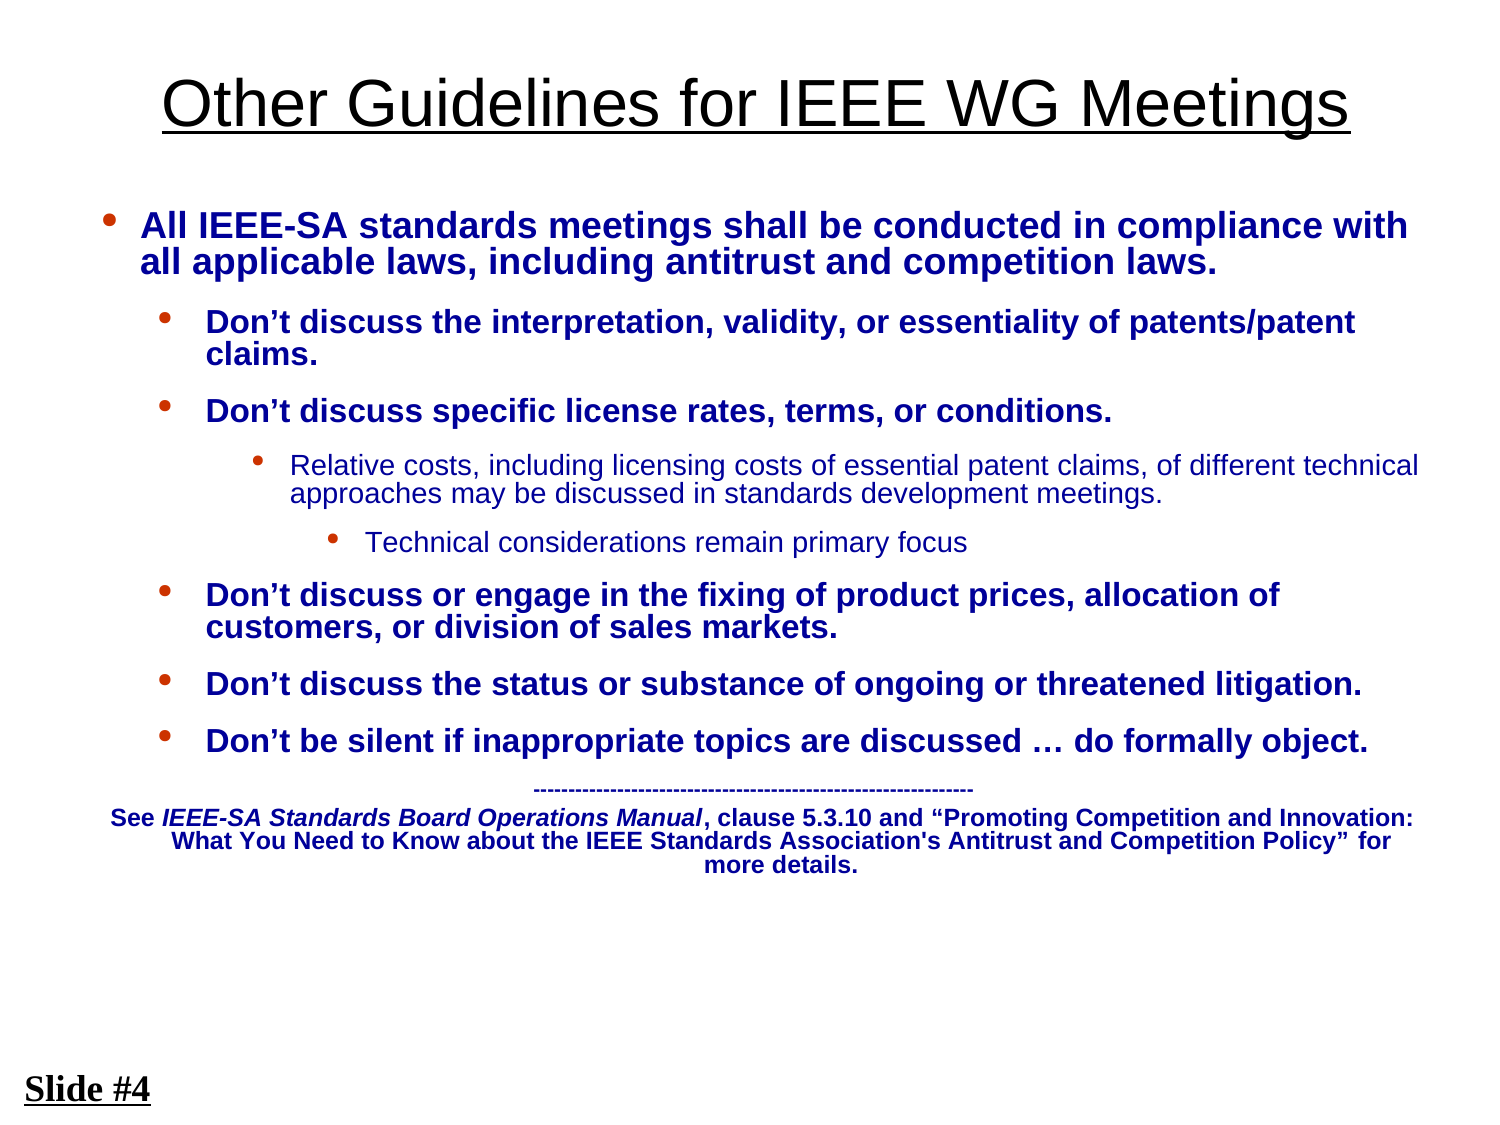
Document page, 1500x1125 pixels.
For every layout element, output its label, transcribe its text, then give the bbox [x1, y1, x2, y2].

text_box All IEEE-SA standards meetings shall be conducted in compliance with all applicable laws, including antitrust and competition laws. Don’t discuss the interpretation, validity, or essentiality of patents/patent claims. Don’t discuss specific license rates, terms, or conditions. Relative costs, including licensing costs of essential patent claims, of different technical approaches may be discussed in standards development meetings. Technical considerations remain primary focus Don’t discuss or engage in the fixing of product prices, allocation of customers, or division of sales markets. Don’t discuss the status or substance of ongoing or threatened litigation. Don’t be silent if inappropriate topics are discussed … do formally object. --------------------------------------------------------------- See IEEE-SA Standards Board Operations Manual, clause 5.3.10 and “Promoting Competition and Innovation: What You Need to Know about the IEEE Standards Association's Antitrust and Competition Policy” for more details. [87, 174, 1438, 1026]
text_box Slide #4 [9, 1056, 166, 1117]
title Other Guidelines for IEEE WG Meetings [62, 49, 1450, 150]
